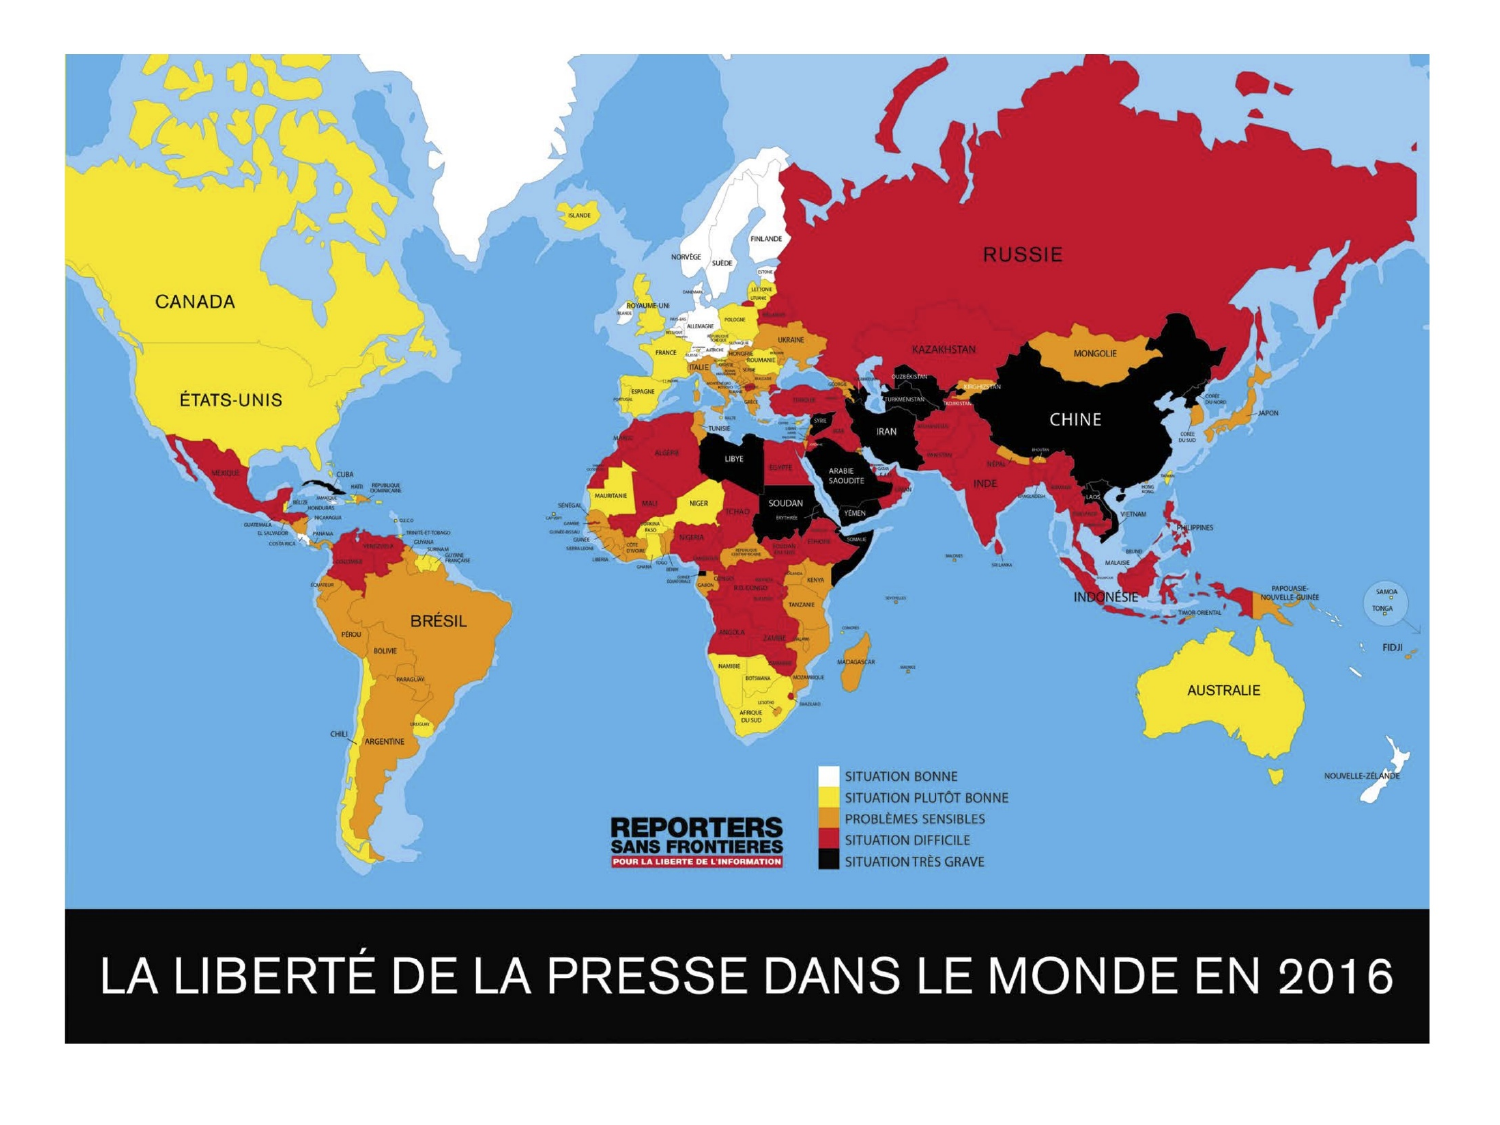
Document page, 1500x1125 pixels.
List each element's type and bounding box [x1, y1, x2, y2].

picture [41, 30, 1453, 1067]
